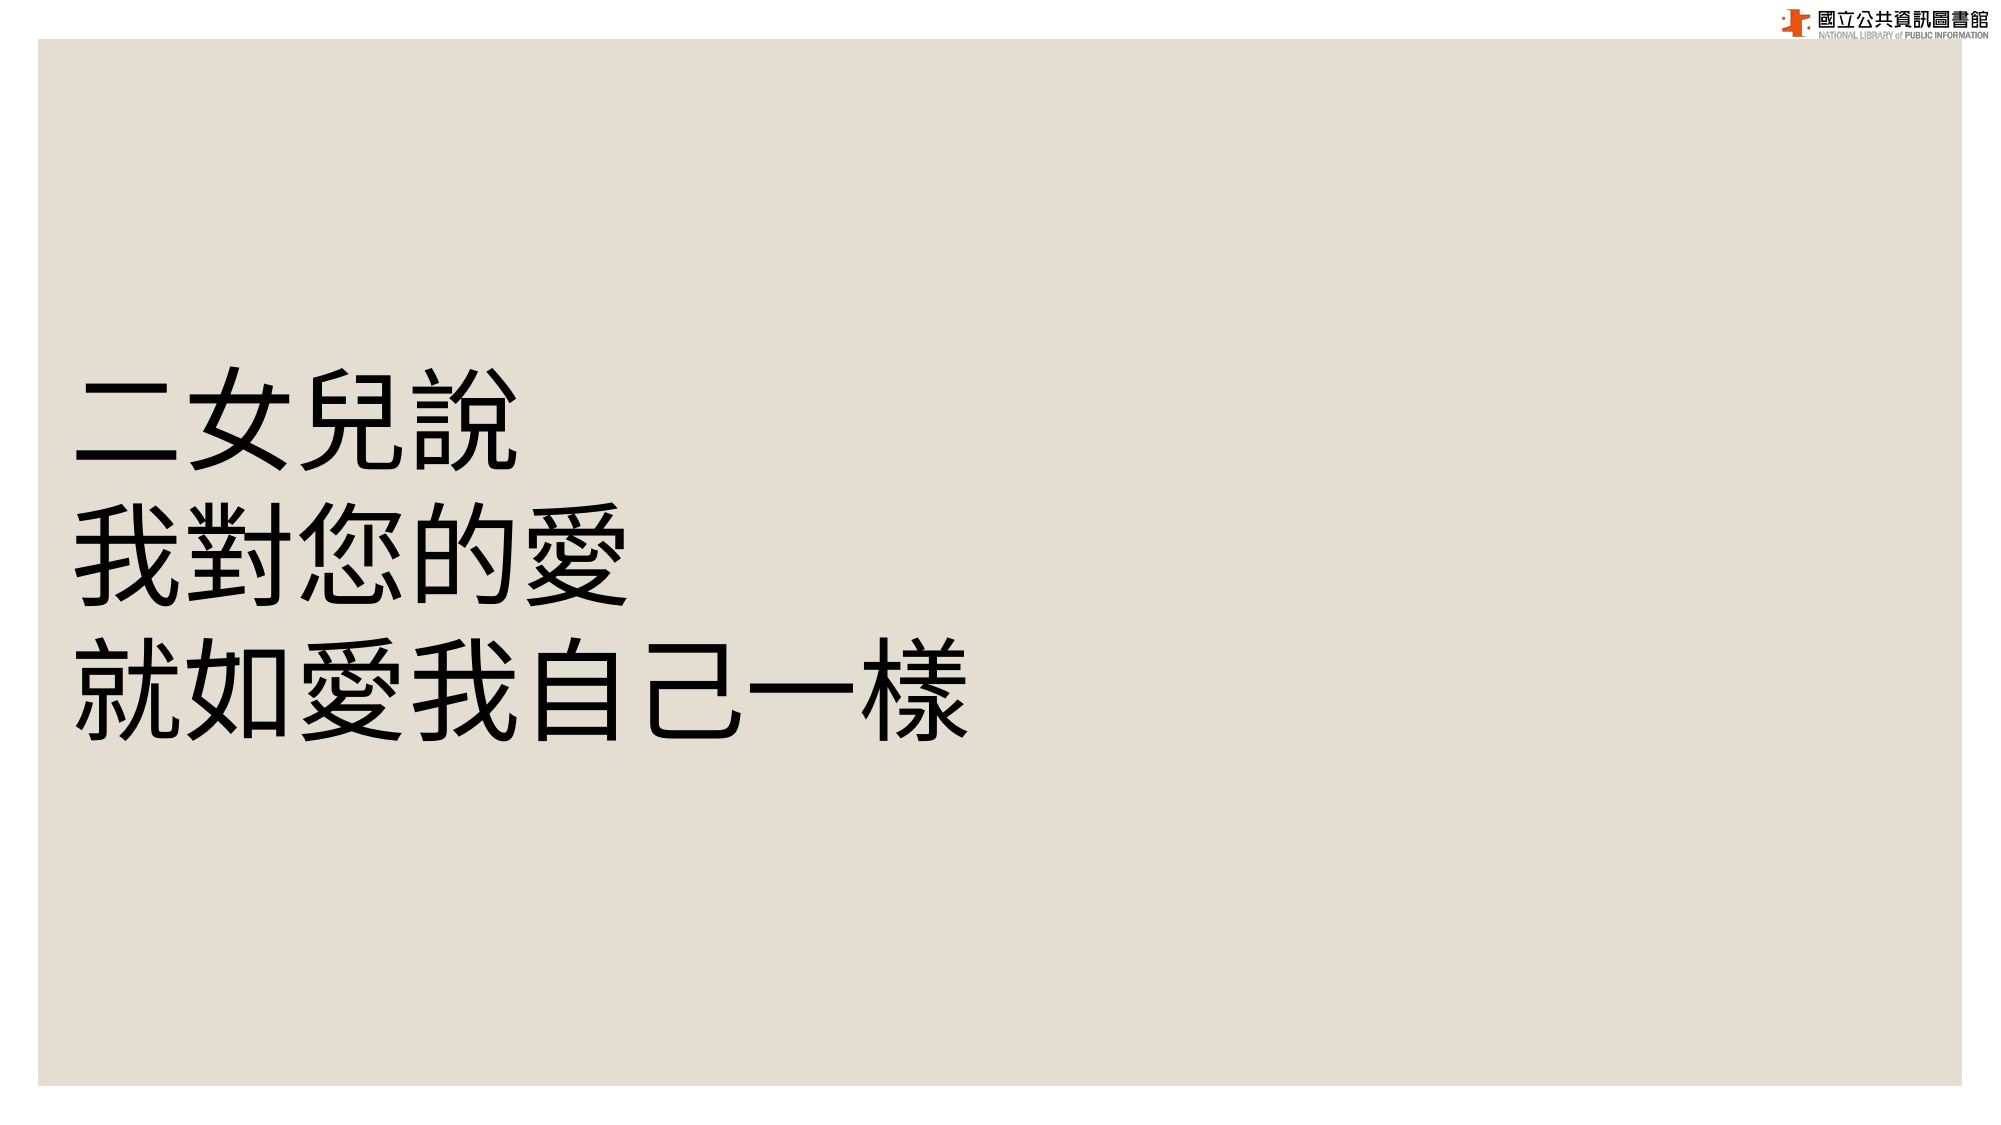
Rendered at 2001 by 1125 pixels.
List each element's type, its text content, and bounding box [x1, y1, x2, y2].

text_box 二女兒說 我對您的愛 就如愛我自己一樣 [55, 342, 996, 767]
